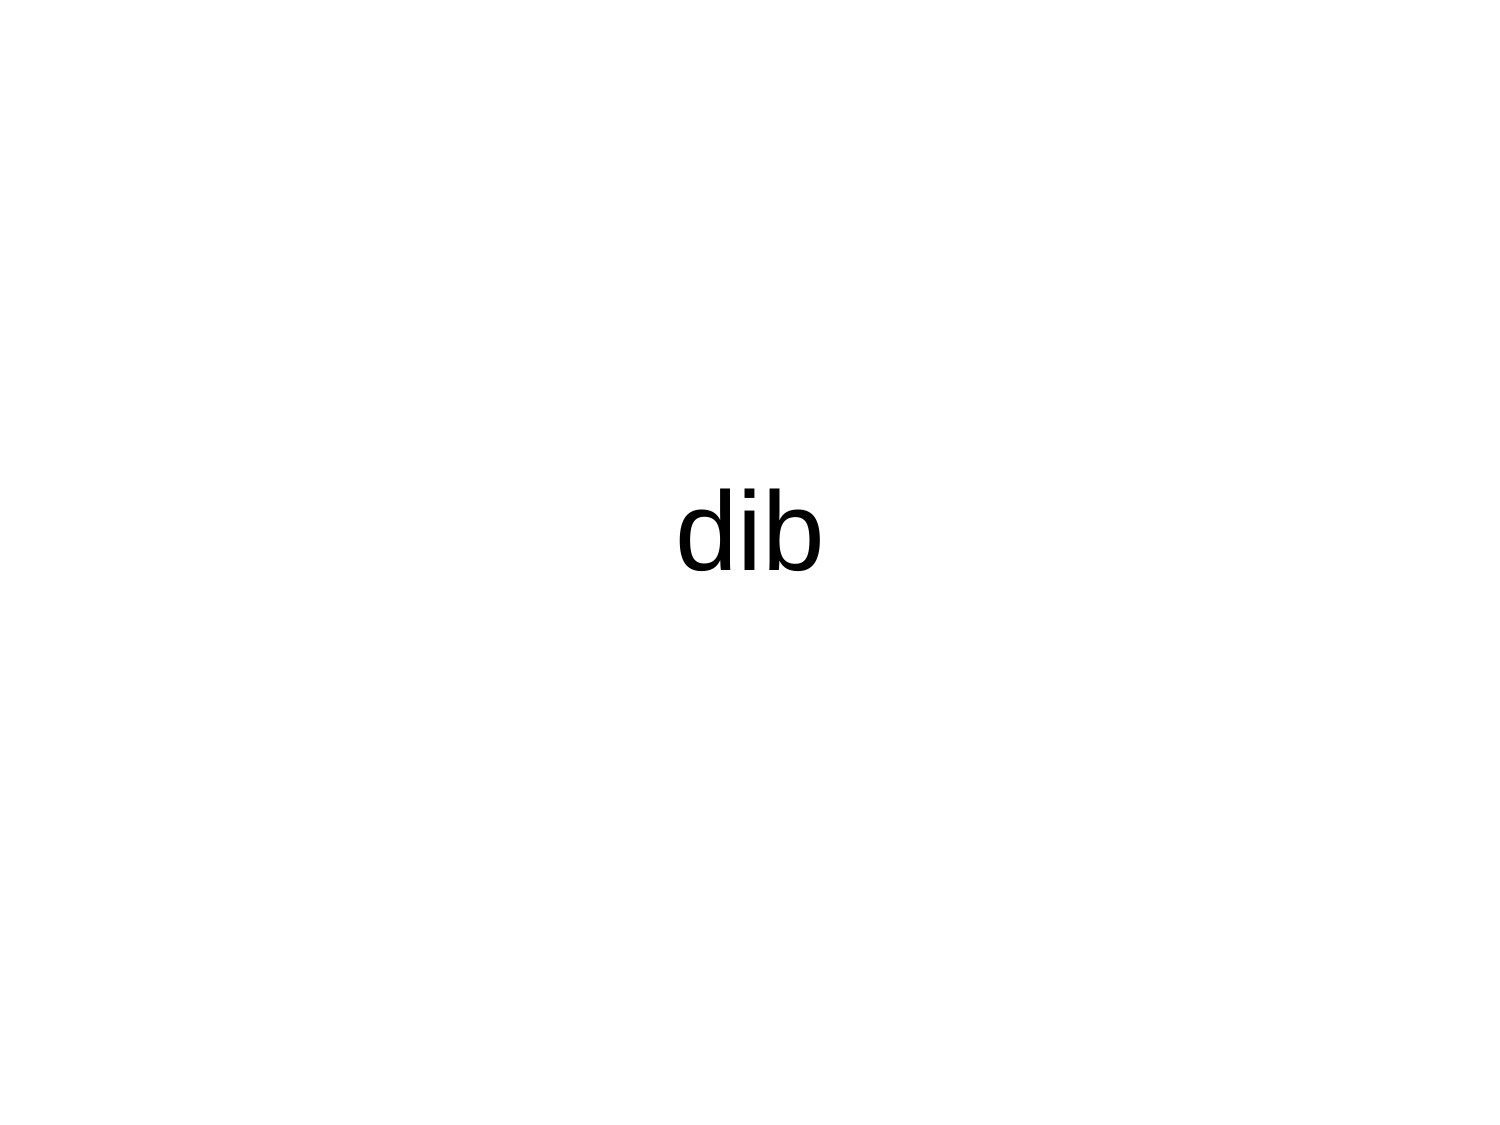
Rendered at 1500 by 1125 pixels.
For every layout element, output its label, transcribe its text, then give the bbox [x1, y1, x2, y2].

title dib [112, 437, 1388, 625]
